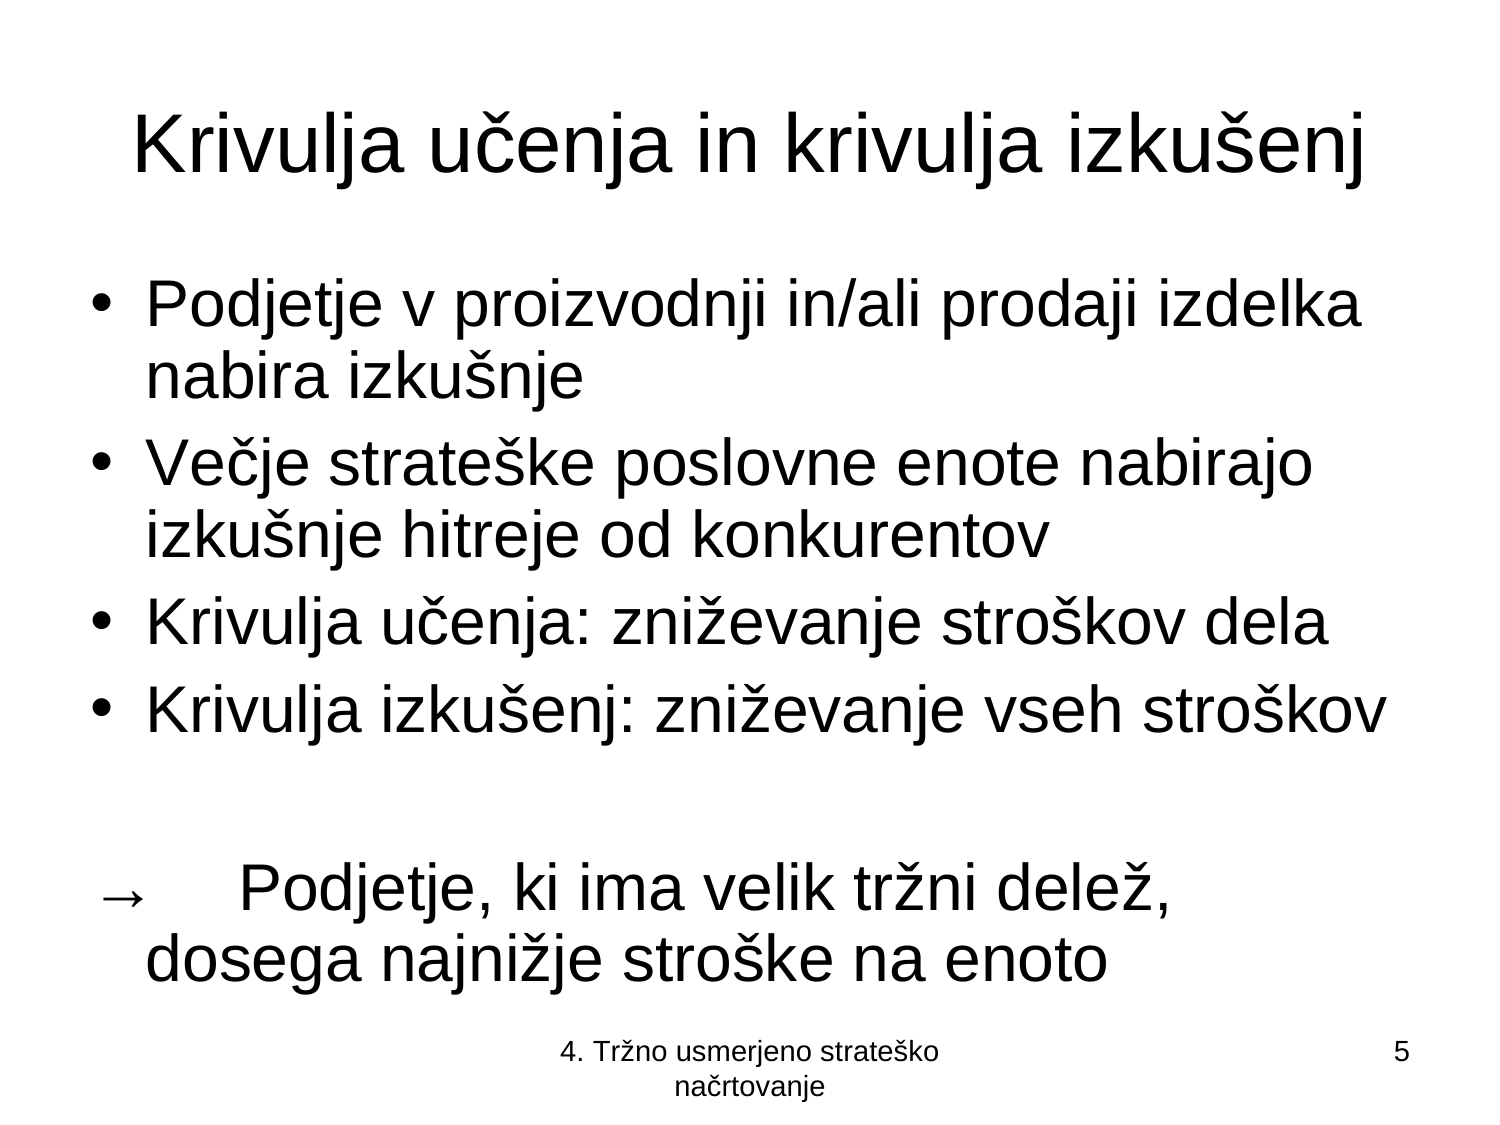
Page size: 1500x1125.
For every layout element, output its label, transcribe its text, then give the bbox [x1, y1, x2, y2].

title Krivulja učenja in krivulja izkušenj [75, 45, 1426, 233]
list Podjetje v proizvodnji in/ali prodaji izdelka nabira izkušnje Večje strateške poslovne enote nabirajo izkušnje hitreje od konkurentov Krivulja učenja: zniževanje stroškov dela Krivulja izkušenj: zniževanje vseh stroškov → Podjetje, ki ima velik tržni delež, dosega najnižje stroške na enoto [75, 262, 1426, 1012]
text_box <number> [1074, 1024, 1426, 1103]
text_box 4. Tržno usmerjeno strateško načrtovanje [512, 1024, 988, 1103]
